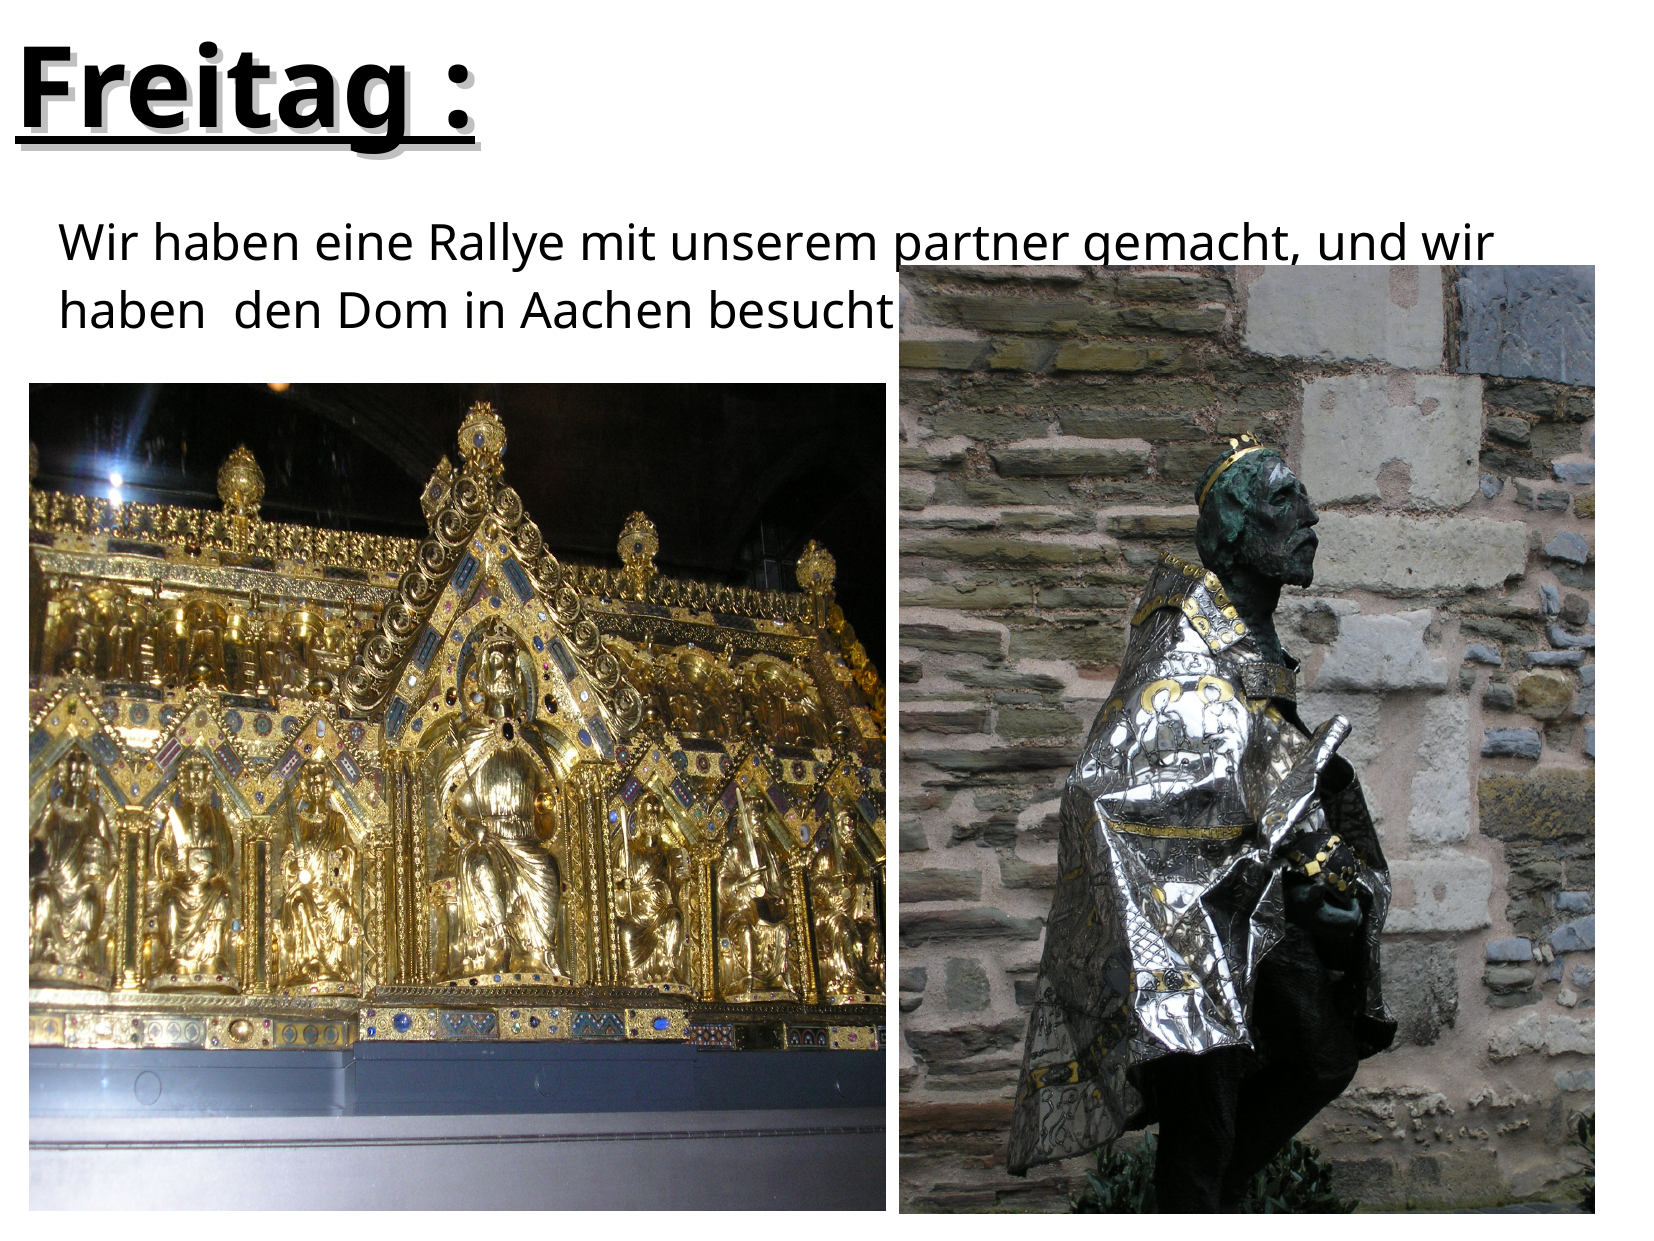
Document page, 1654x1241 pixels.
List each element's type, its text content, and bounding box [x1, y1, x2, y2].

text_box Wir haben eine Rallye mit unserem partner gemacht, und wir haben den Dom in Aachen besucht [59, 206, 1536, 414]
picture [899, 265, 1595, 1214]
picture [29, 383, 886, 1211]
text_box Freitag : [0, 0, 591, 172]
